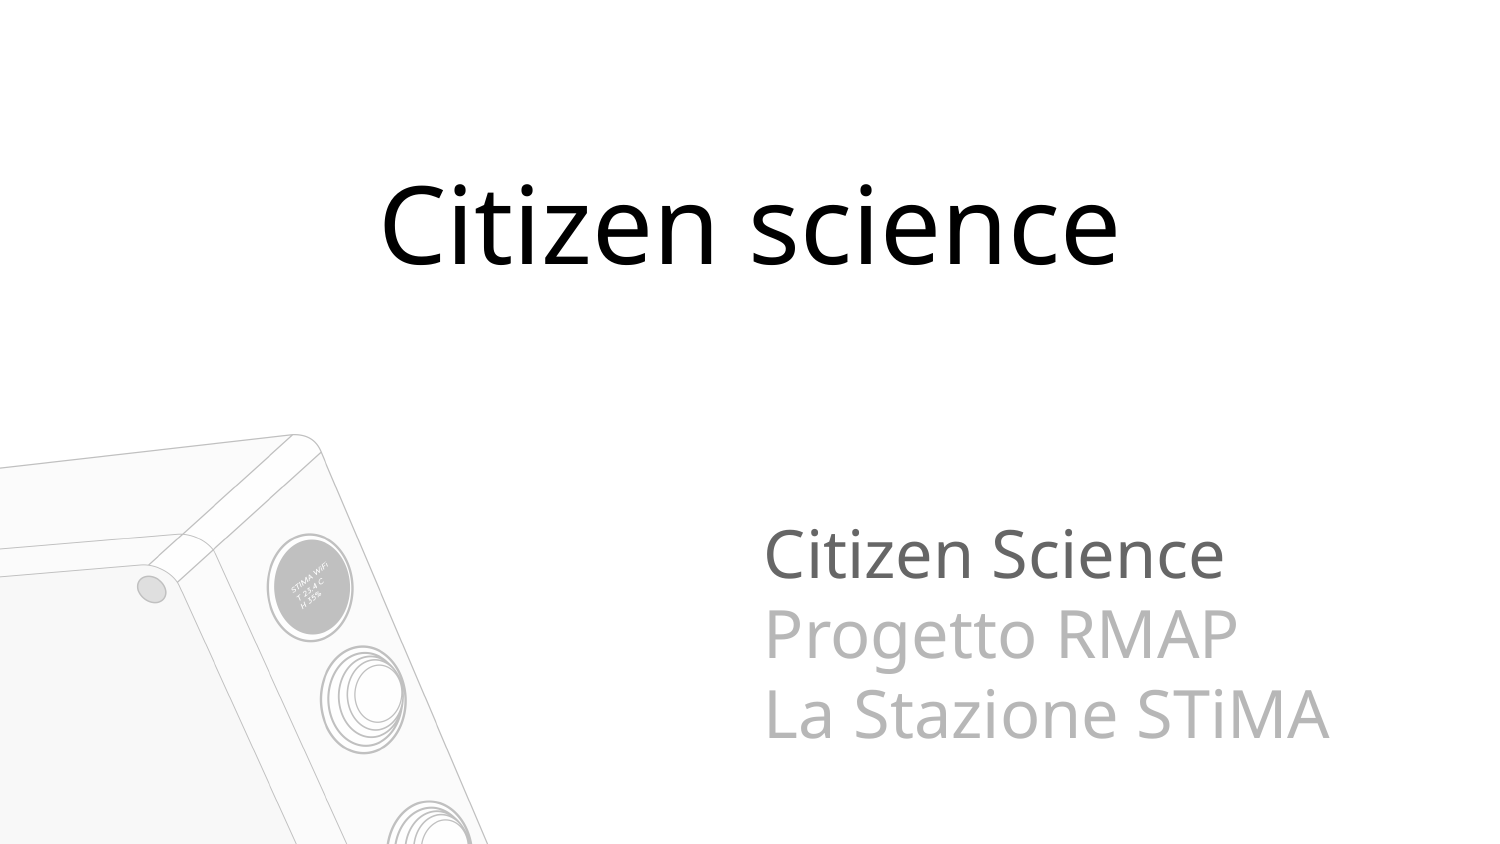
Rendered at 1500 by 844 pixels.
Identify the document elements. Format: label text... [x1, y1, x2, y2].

text_box Citizen Science Progetto RMAP La Stazione STiMA [749, 496, 1372, 767]
picture [0, 434, 492, 844]
title Citizen science [51, 122, 1449, 459]
